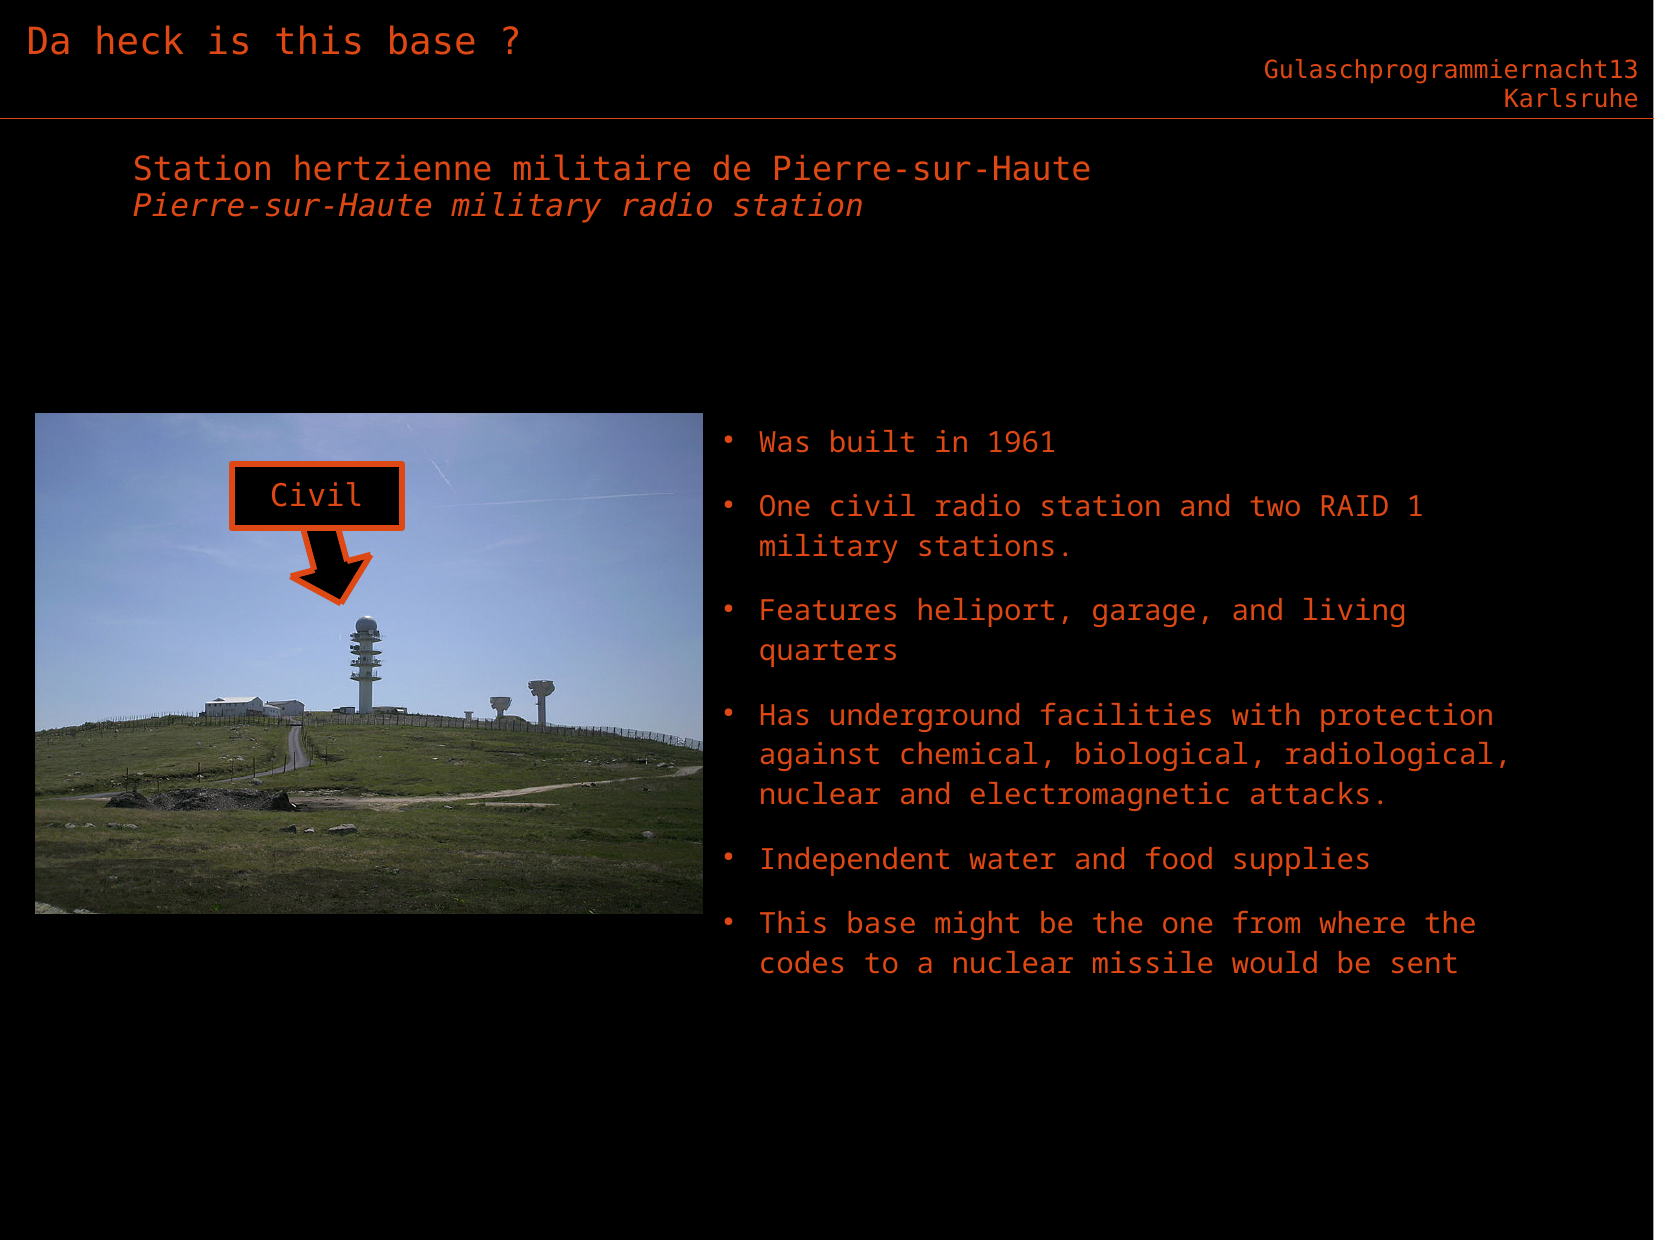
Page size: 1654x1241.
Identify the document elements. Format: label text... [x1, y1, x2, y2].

picture [35, 413, 703, 914]
text_box Was built in 1961 One civil radio station and two RAID 1 military stations. Features heliport, garage, and living quarters Has underground facilities with protection against chemical, biological, radiological, nuclear and electromagnetic attacks. Independent water and food supplies This base might be the one from where the codes to a nuclear missile would be sent [708, 413, 1536, 989]
text_box Da heck is this base ? [11, 12, 969, 71]
text_box Gulaschprogrammiernacht13 Karlsruhe [1248, 47, 1654, 121]
text_box Civil [231, 463, 402, 529]
text_box [290, 531, 371, 604]
text_box Station hertzienne militaire de Pierre-sur-Haute Pierre-sur-Haute military radio station [118, 141, 1536, 232]
